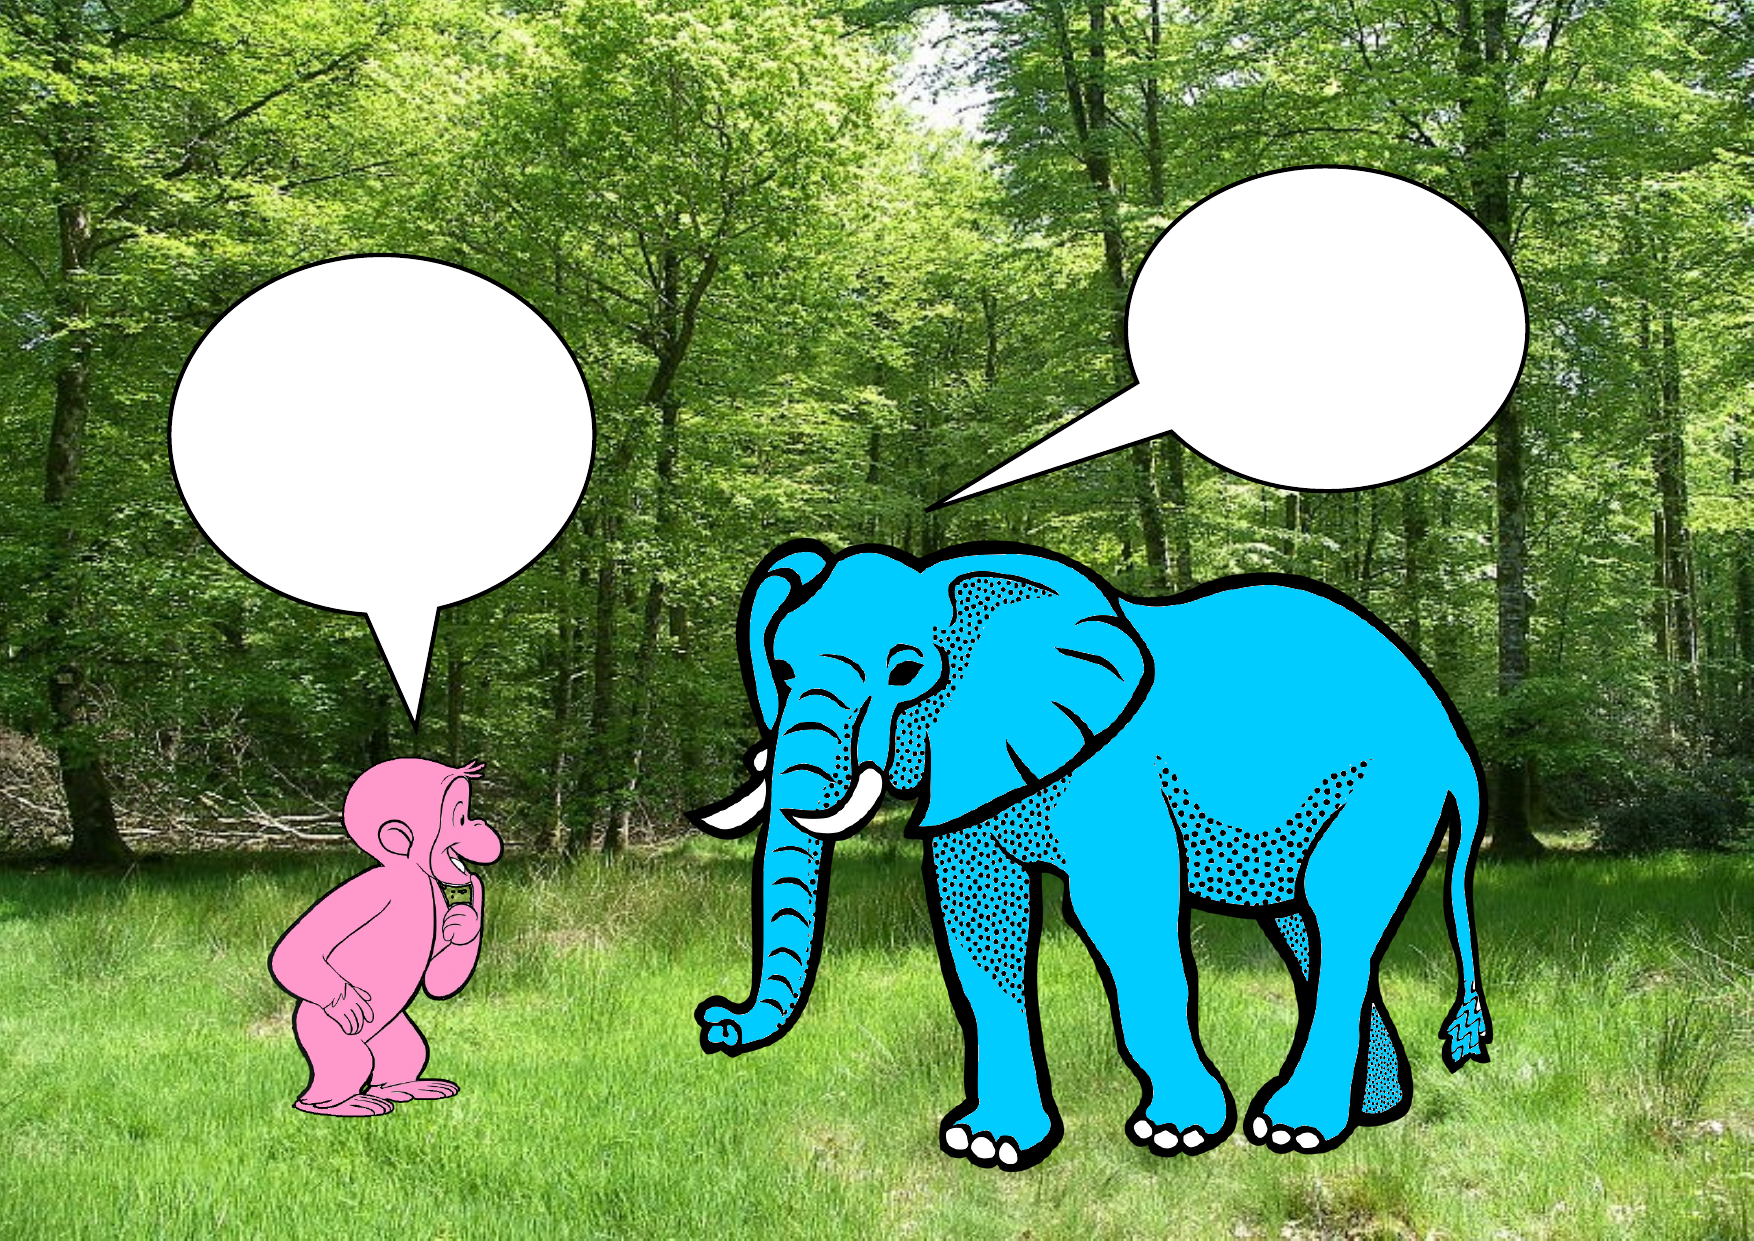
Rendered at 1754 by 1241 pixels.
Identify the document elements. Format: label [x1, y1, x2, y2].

picture [0, 0, 1754, 1241]
text_box [169, 255, 595, 729]
text_box [925, 166, 1528, 512]
